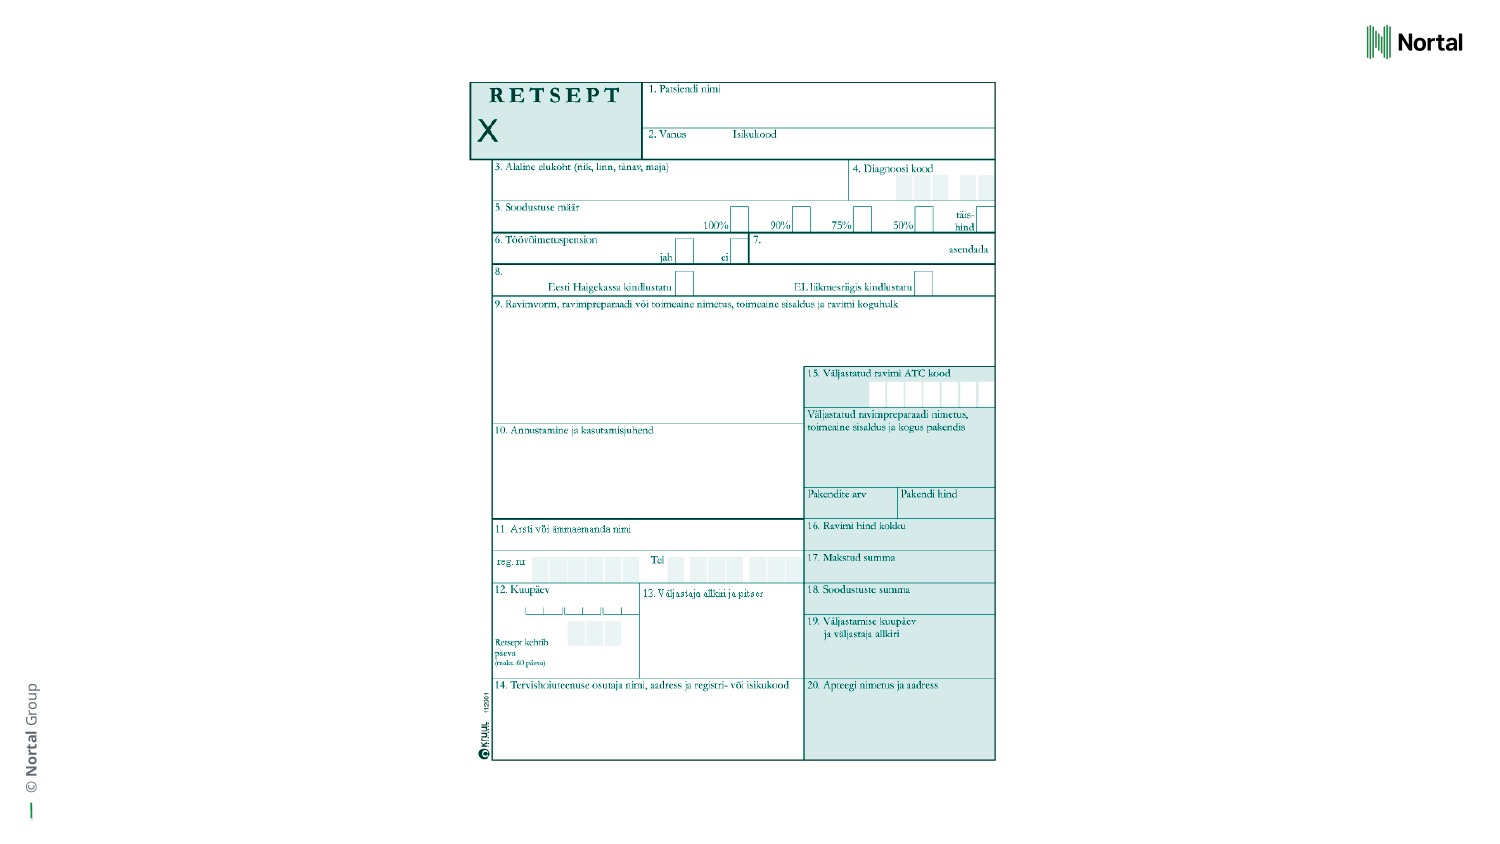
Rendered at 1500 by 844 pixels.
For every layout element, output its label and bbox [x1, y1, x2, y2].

picture [435, 59, 1013, 779]
